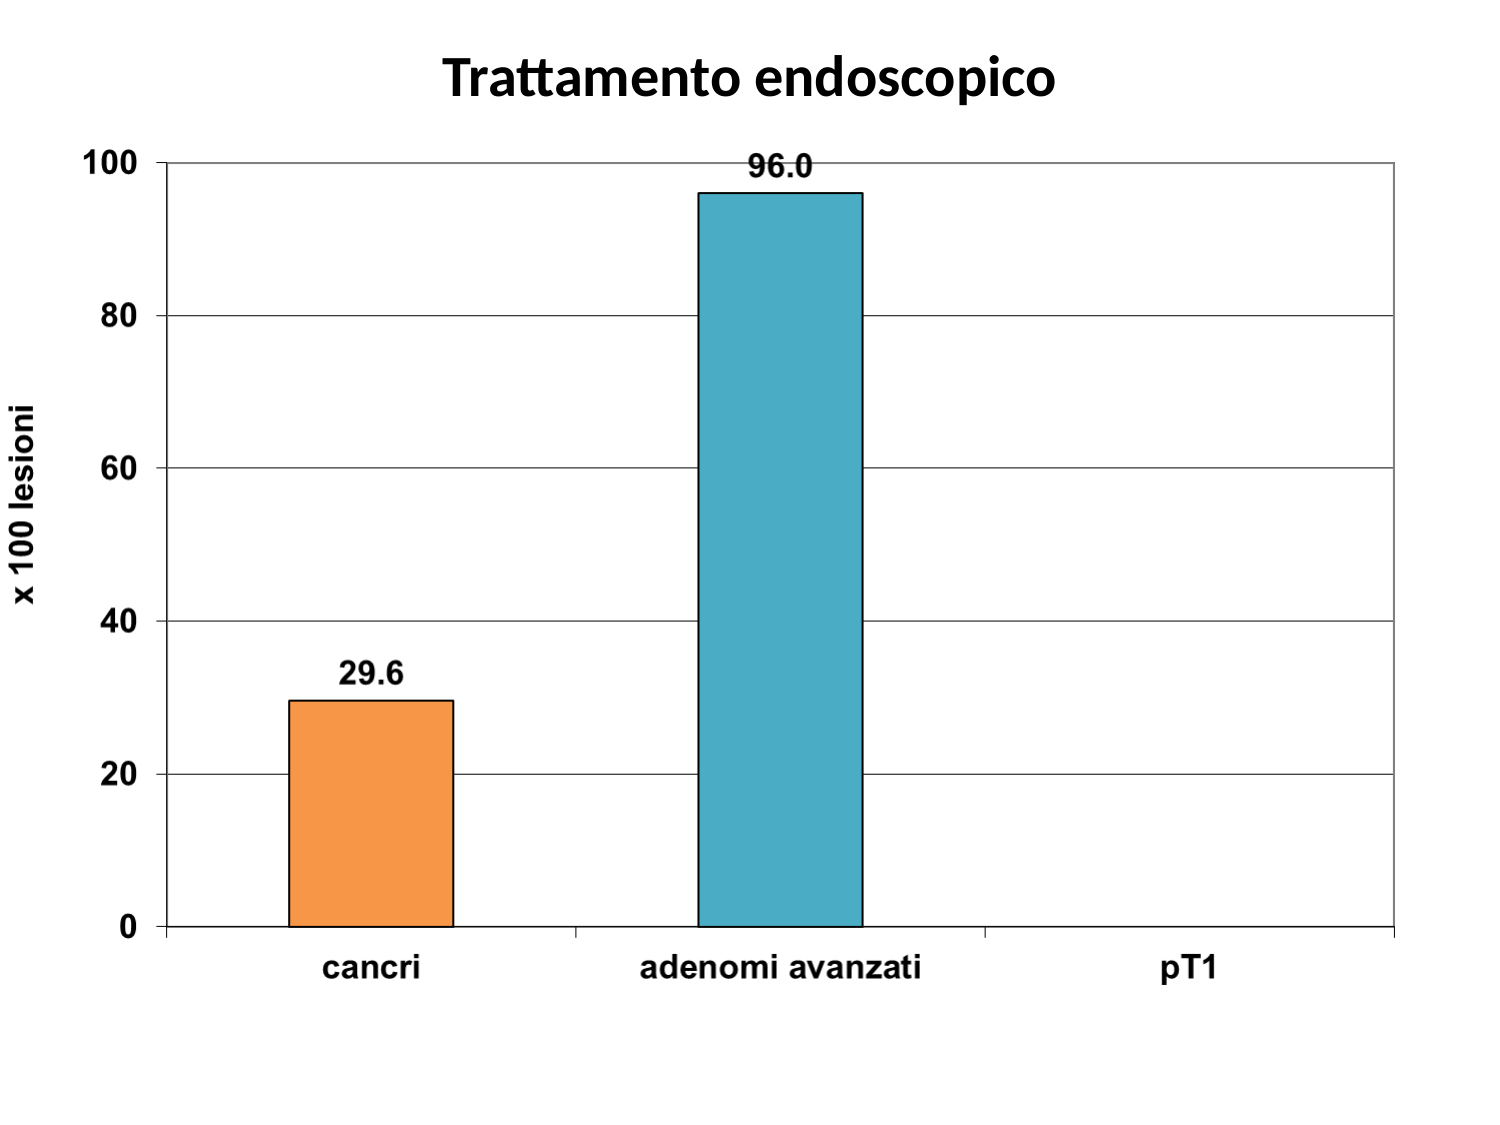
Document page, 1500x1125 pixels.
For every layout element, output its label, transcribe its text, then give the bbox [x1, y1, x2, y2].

text_box Trattamento endoscopico [0, 31, 1500, 100]
picture [0, 100, 1500, 1024]
